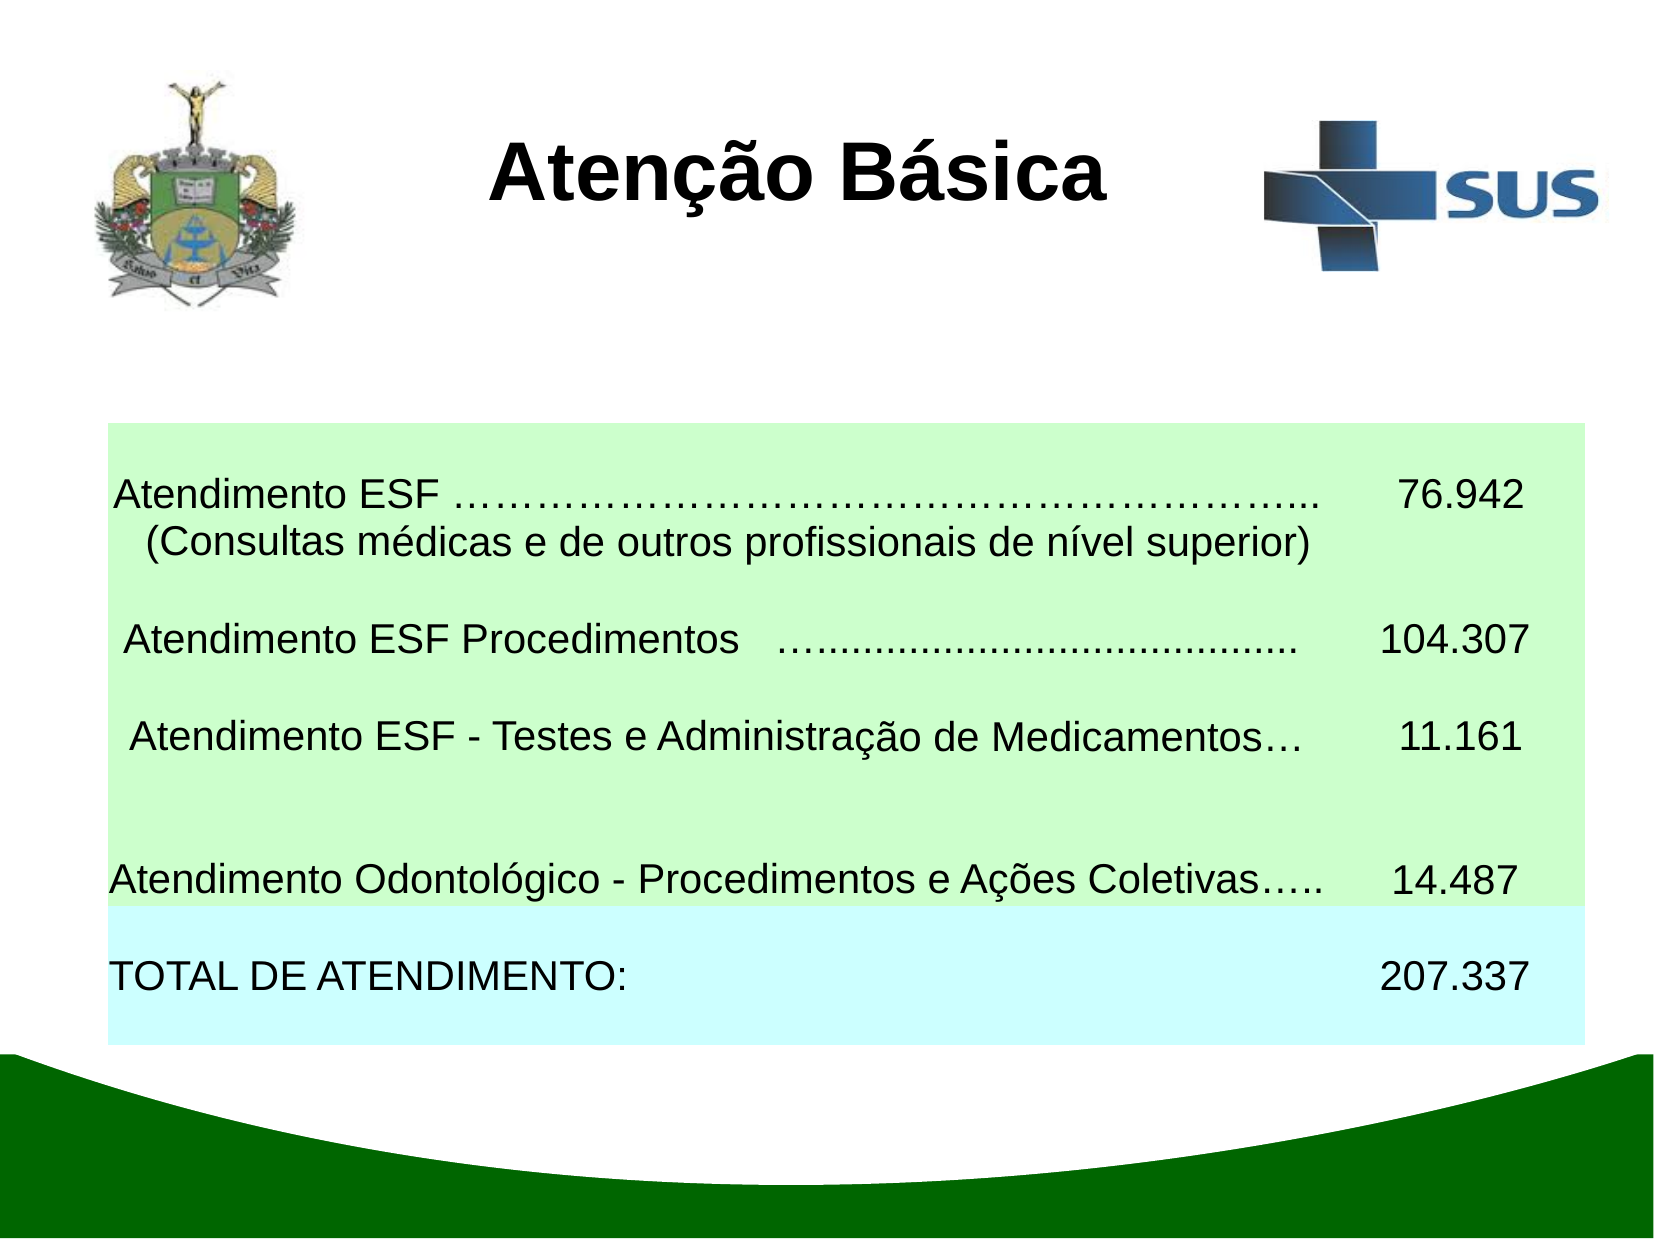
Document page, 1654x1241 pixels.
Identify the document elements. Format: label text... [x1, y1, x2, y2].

table_cell Atendimento ESF Procedimentos ….......................................... [108, 568, 1325, 712]
text_box Atenção Básica [460, 118, 1134, 296]
table_cell Atendimento Odontológico - Procedimentos e Ações Coletivas….. [108, 809, 1325, 906]
table_cell 207.337 [1325, 906, 1585, 1045]
table_cell 14.487 [1325, 809, 1585, 906]
picture [1263, 120, 1610, 272]
picture [81, 70, 308, 328]
table_cell TOTAL DE ATENDIMENTO: [108, 906, 1325, 1045]
table_header 76.942 [1325, 423, 1585, 568]
table_cell Atendimento ESF - Testes e Administração de Medicamentos… [108, 712, 1325, 809]
text_box [0, 1048, 1654, 1239]
table_cell 104.307 [1325, 568, 1585, 712]
table_cell 11.161 [1325, 712, 1585, 809]
table_header Atendimento ESF ……………………………………………………... (Consultas médicas e de outros profissionais de nível superior) [108, 423, 1325, 568]
